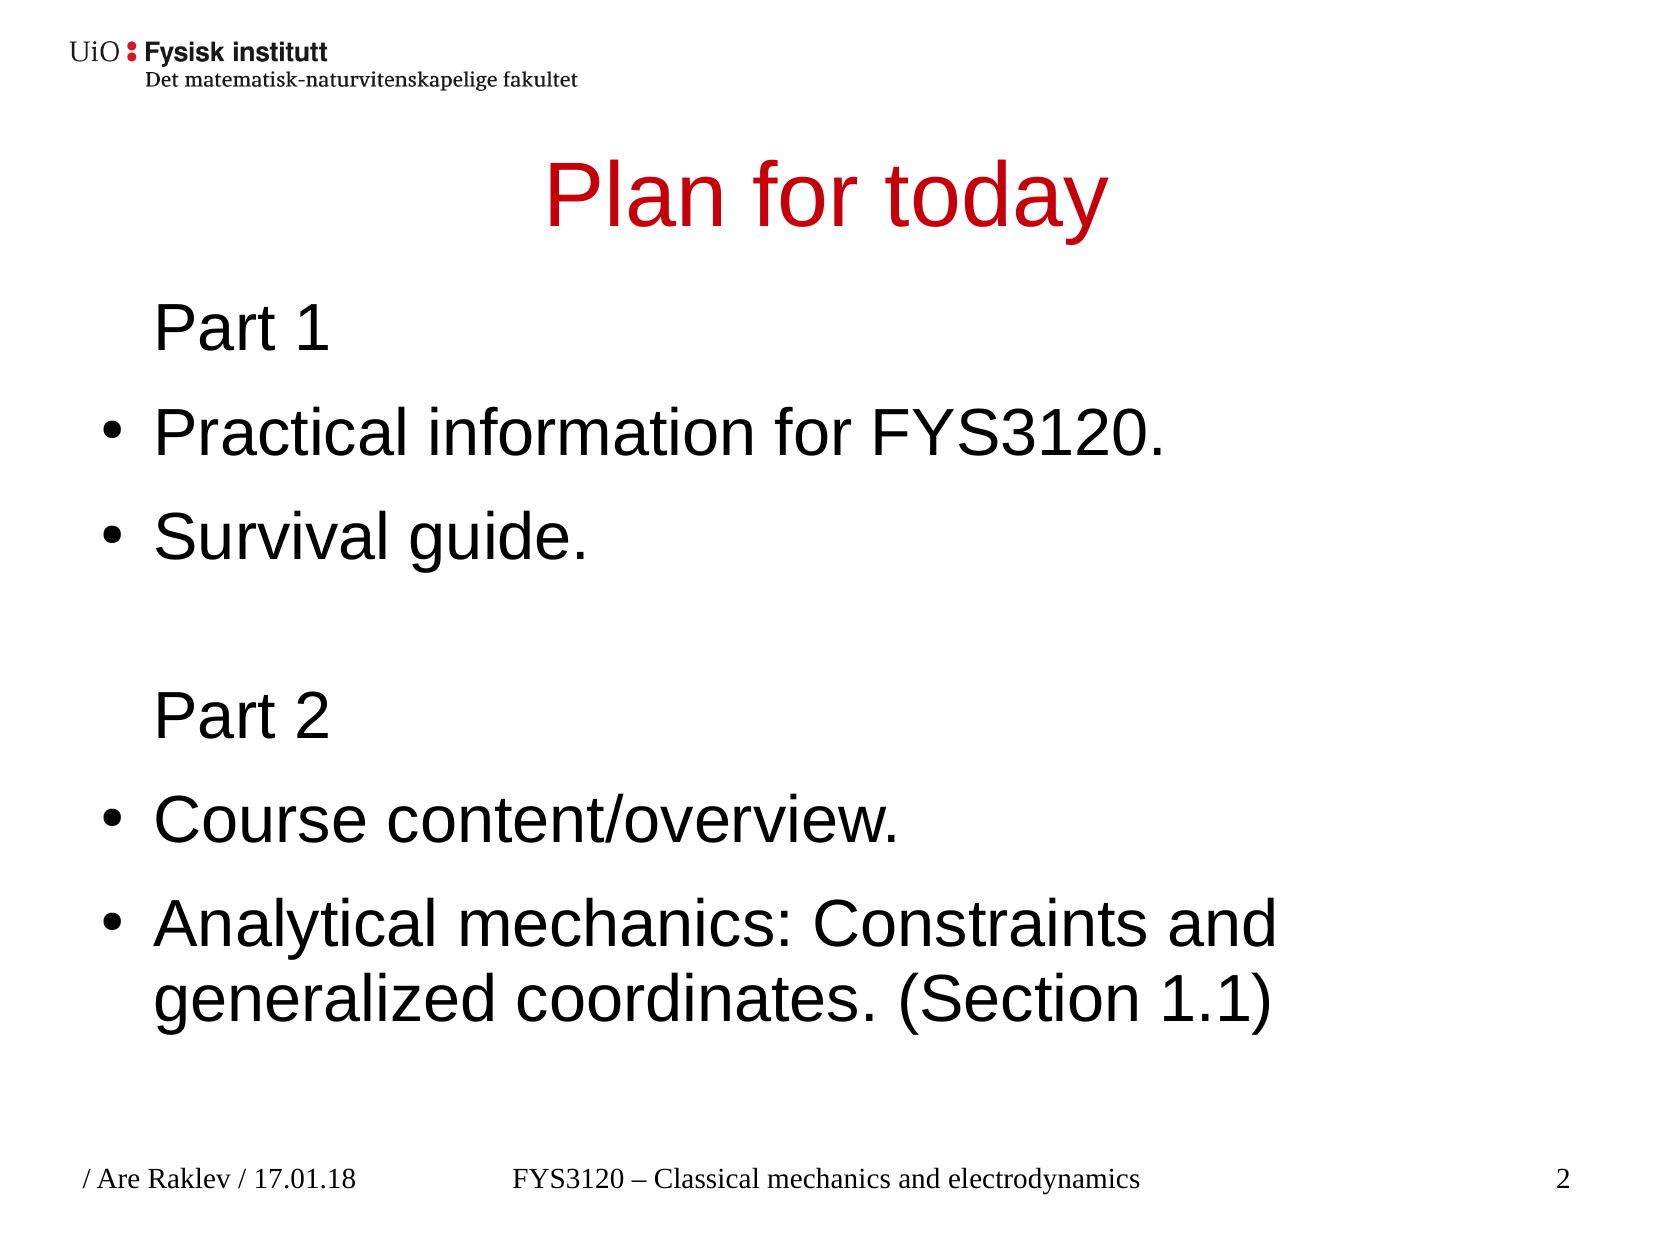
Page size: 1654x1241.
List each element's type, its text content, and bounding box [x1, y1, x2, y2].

picture [68, 37, 581, 93]
title Plan for today [82, 90, 1571, 290]
list Part 1 Practical information for FYS3120. Survival guide. Part 2 Course content/overview. Analytical mechanics: Constraints and generalized coordinates. (Section 1.1) [82, 290, 1571, 1094]
